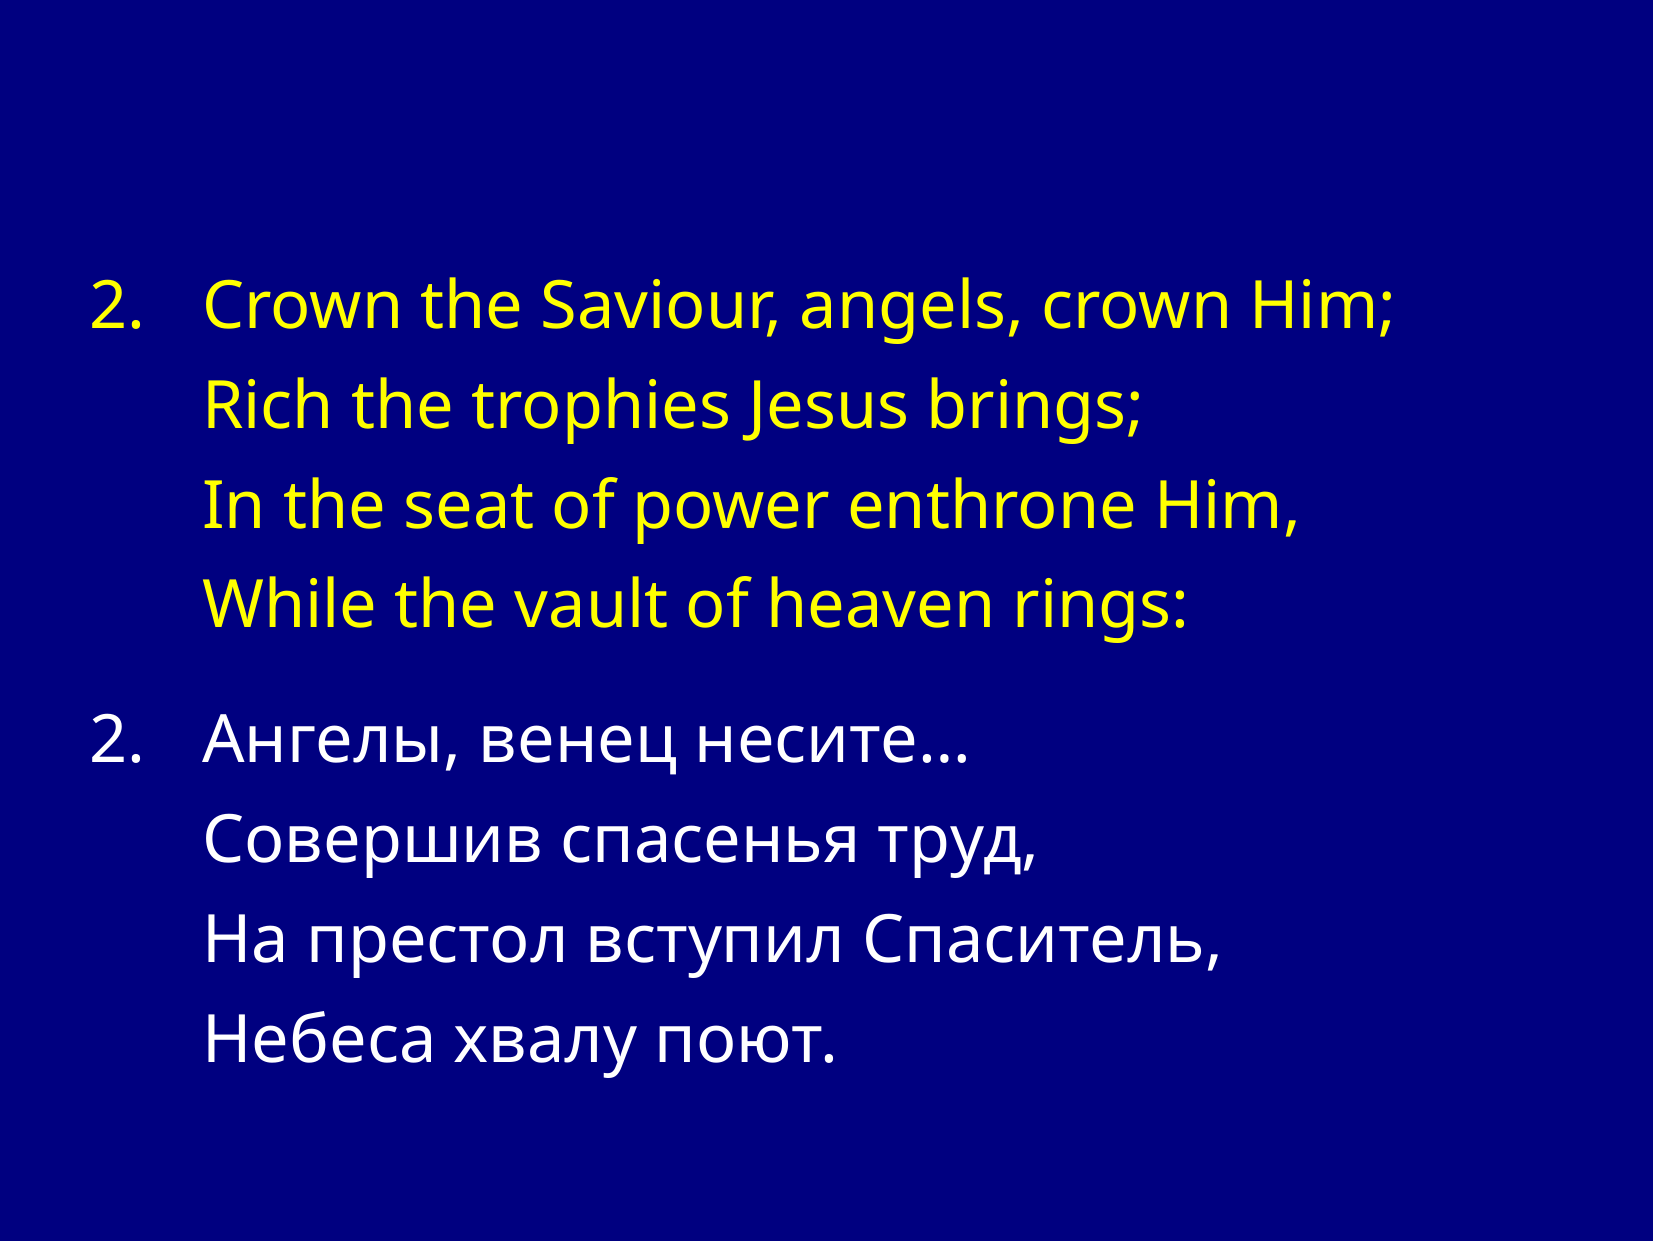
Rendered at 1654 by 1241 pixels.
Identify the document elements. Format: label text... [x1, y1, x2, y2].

text_box 2. Crown the Saviour, angels, crown Him; Rich the trophies Jesus brings; In the seat of power enthrone Him, While the vault of heaven rings: [75, 150, 1576, 638]
text_box 2. Ангелы, венец несите… Совершив спасенья труд, На престол вступил Спаситель, Небеса хвалу поют. [75, 675, 1576, 1163]
